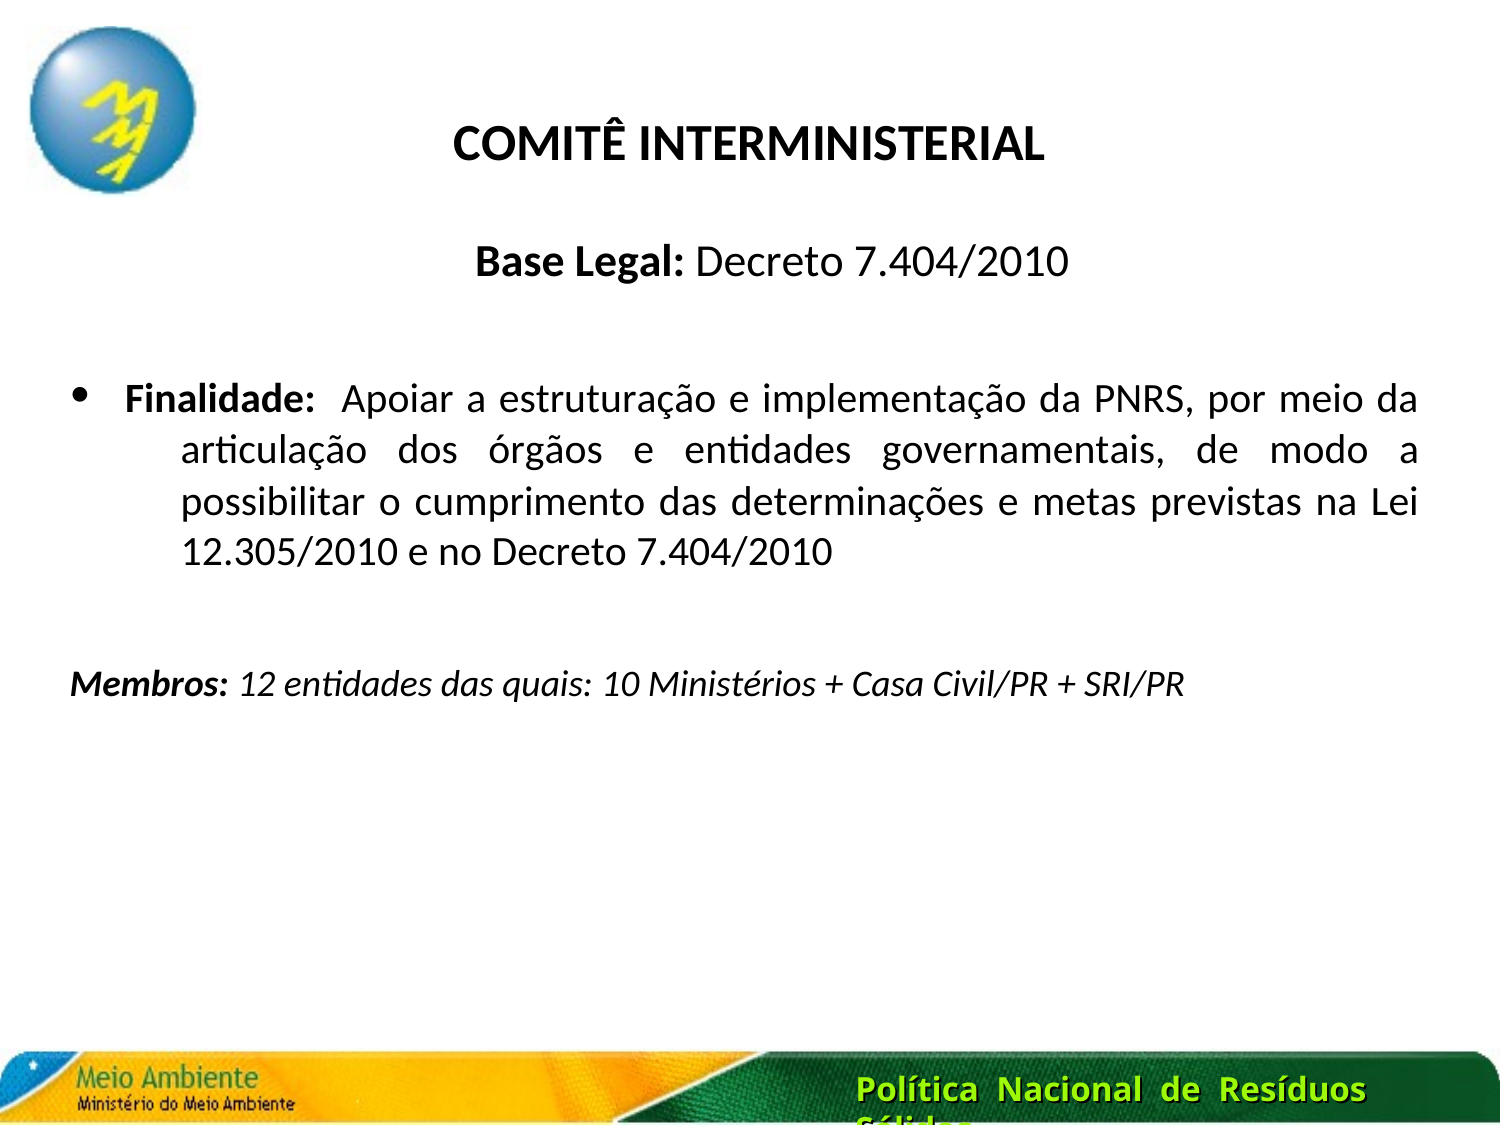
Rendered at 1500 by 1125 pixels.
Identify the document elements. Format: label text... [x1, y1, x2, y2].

picture [29, 1060, 39, 1071]
picture [26, 26, 202, 197]
picture [0, 1048, 1500, 1125]
list Base Legal: Decreto 7.404/2010 Finalidade: Apoiar a estruturação e implementação da PNRS, por meio da articulação dos órgãos e entidades governamentais, de modo a possibilitar o cumprimento das determinações e metas previstas na Lei 12.305/2010 e no Decreto 7.404/2010 Membros: 12 entidades das quais: 10 Ministérios + Casa Civil/PR + SRI/PR [69, 230, 1420, 960]
title COMITÊ INTERMINISTERIAL [75, 44, 1425, 233]
